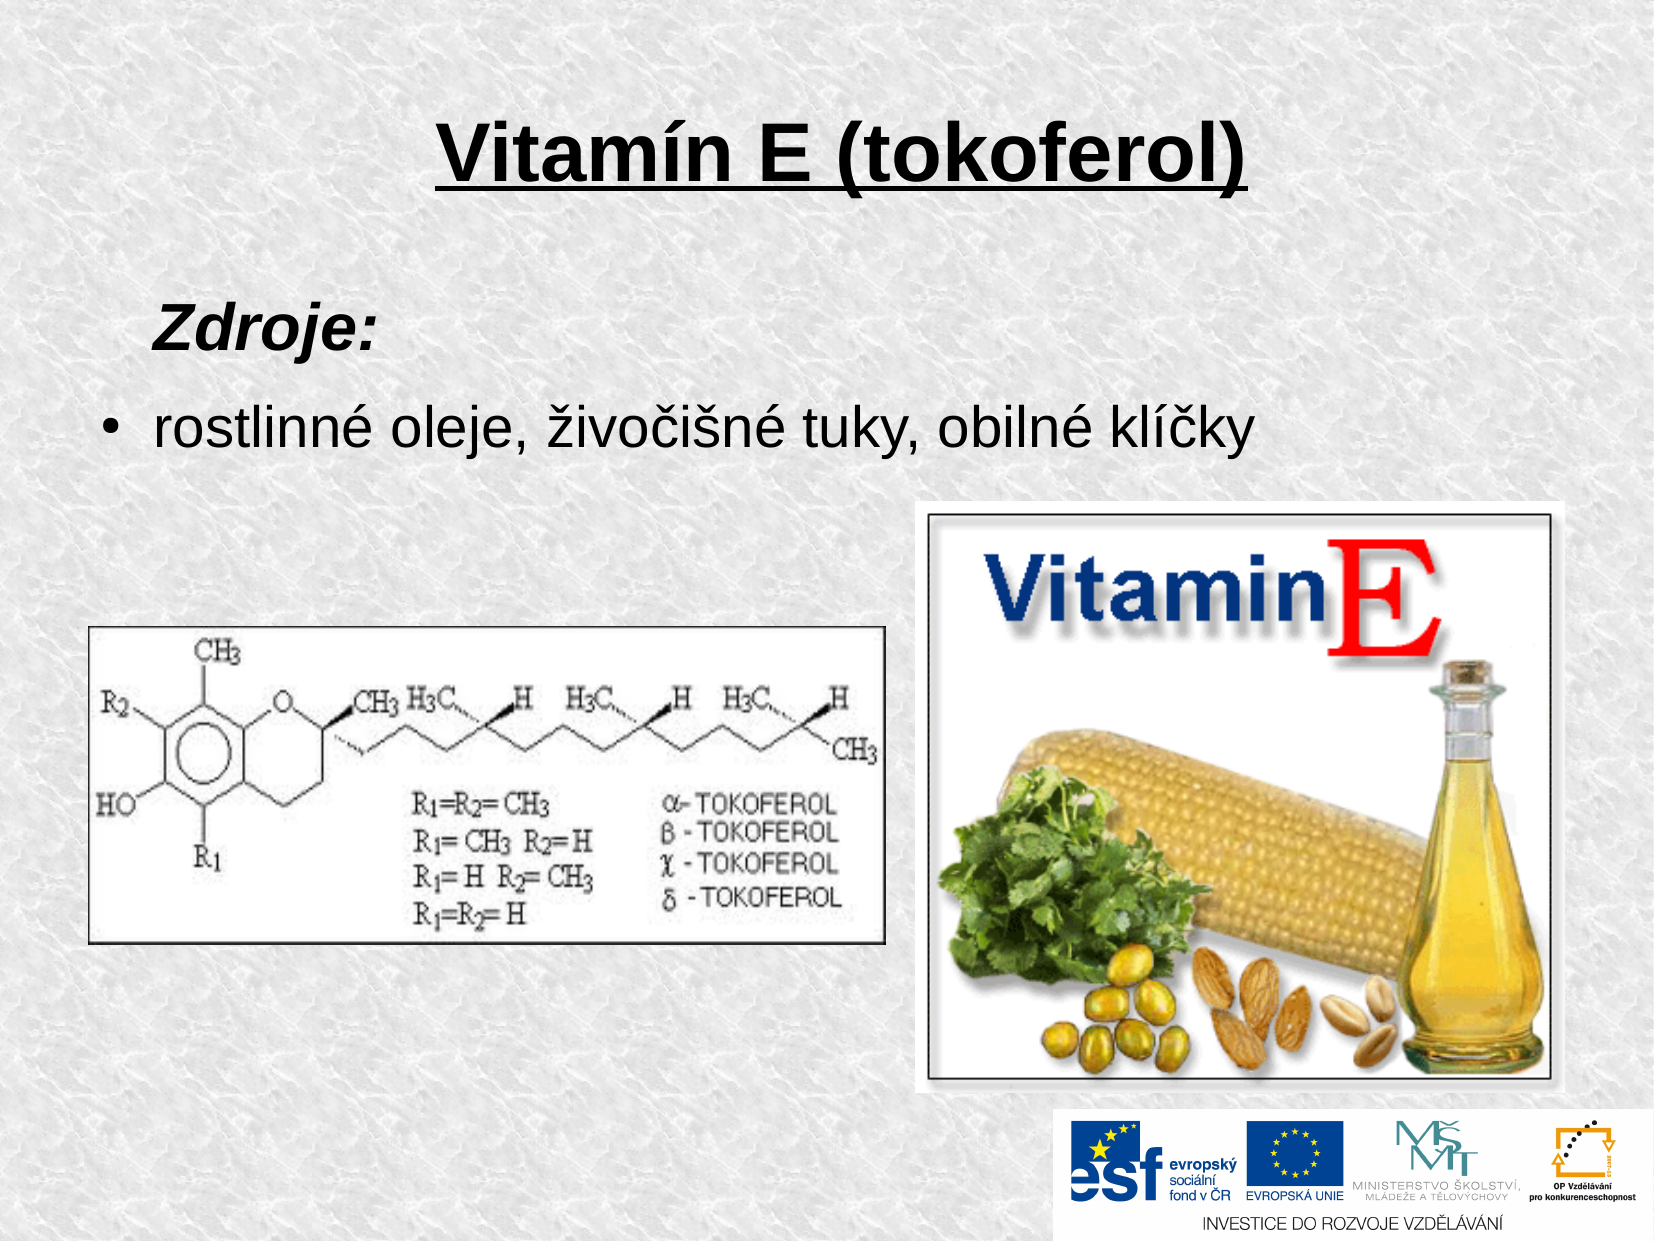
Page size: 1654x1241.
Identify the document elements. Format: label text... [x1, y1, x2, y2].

title Vitamín E (tokoferol) [82, 49, 1571, 257]
picture [0, 0, 1654, 1241]
list Zdroje: rostlinné oleje, živočišné tuky, obilné klíčky [82, 290, 1571, 1109]
